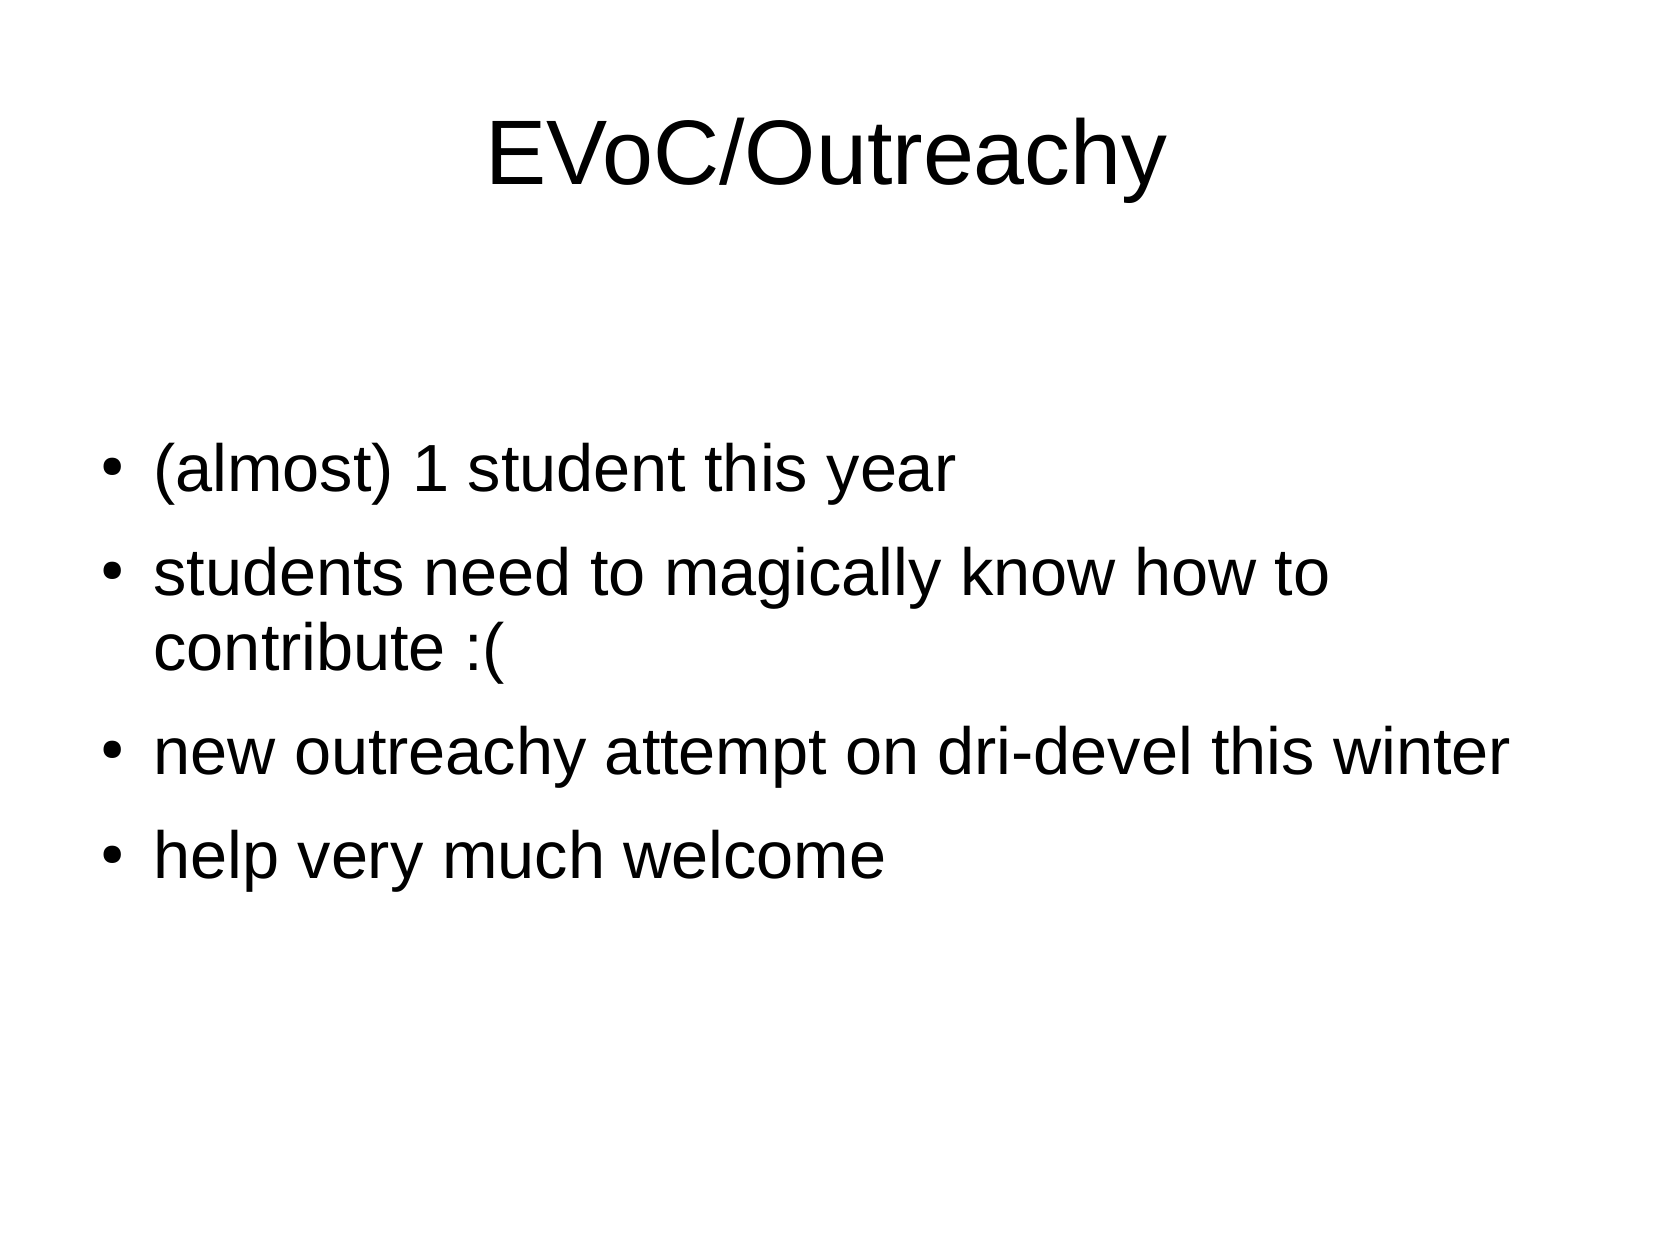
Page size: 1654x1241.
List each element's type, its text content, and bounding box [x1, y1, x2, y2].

list (almost) 1 student this year students need to magically know how to contribute :( new outreachy attempt on dri-devel this winter help very much welcome [82, 431, 1571, 1021]
title EVoC/Outreachy [82, 49, 1571, 257]
